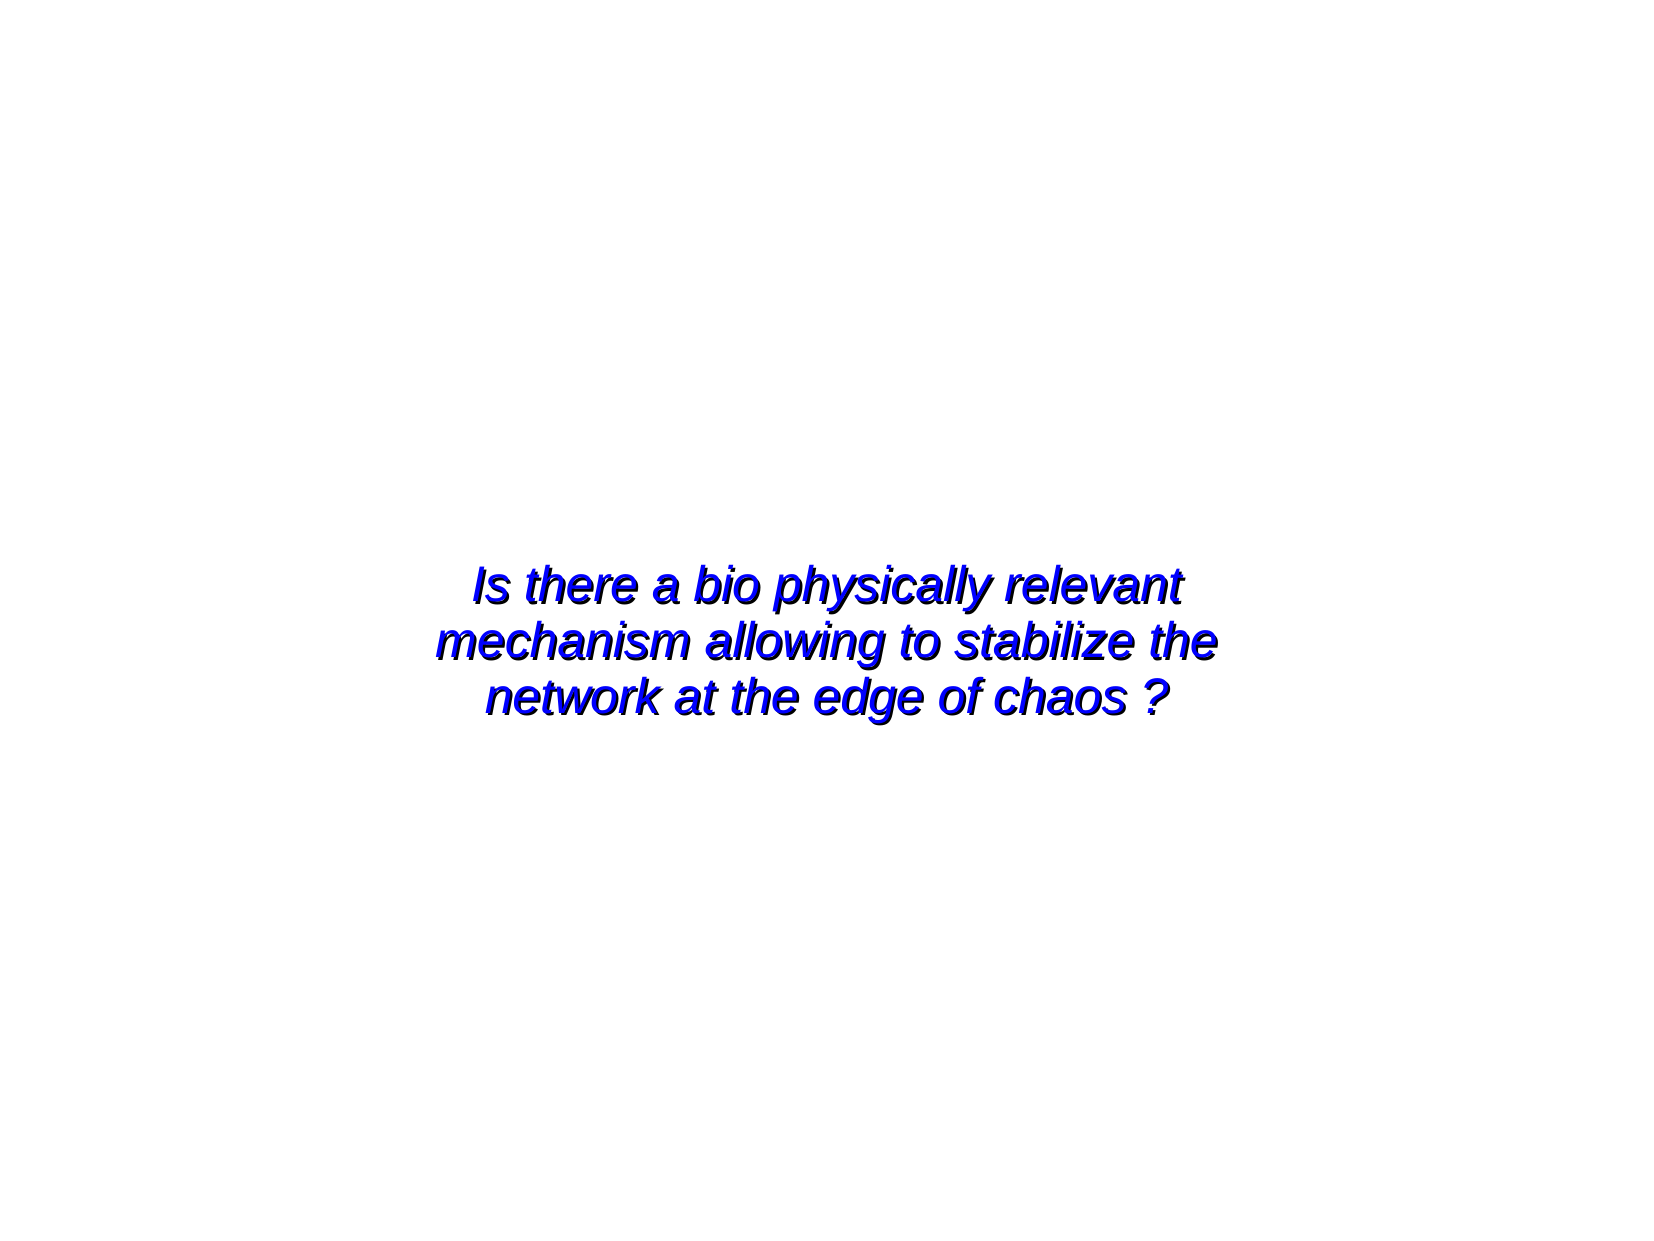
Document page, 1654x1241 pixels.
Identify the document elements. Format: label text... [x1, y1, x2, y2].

text_box Is there a bio physically relevant mechanism allowing to stabilize the network at the edge of chaos ? [377, 549, 1276, 691]
